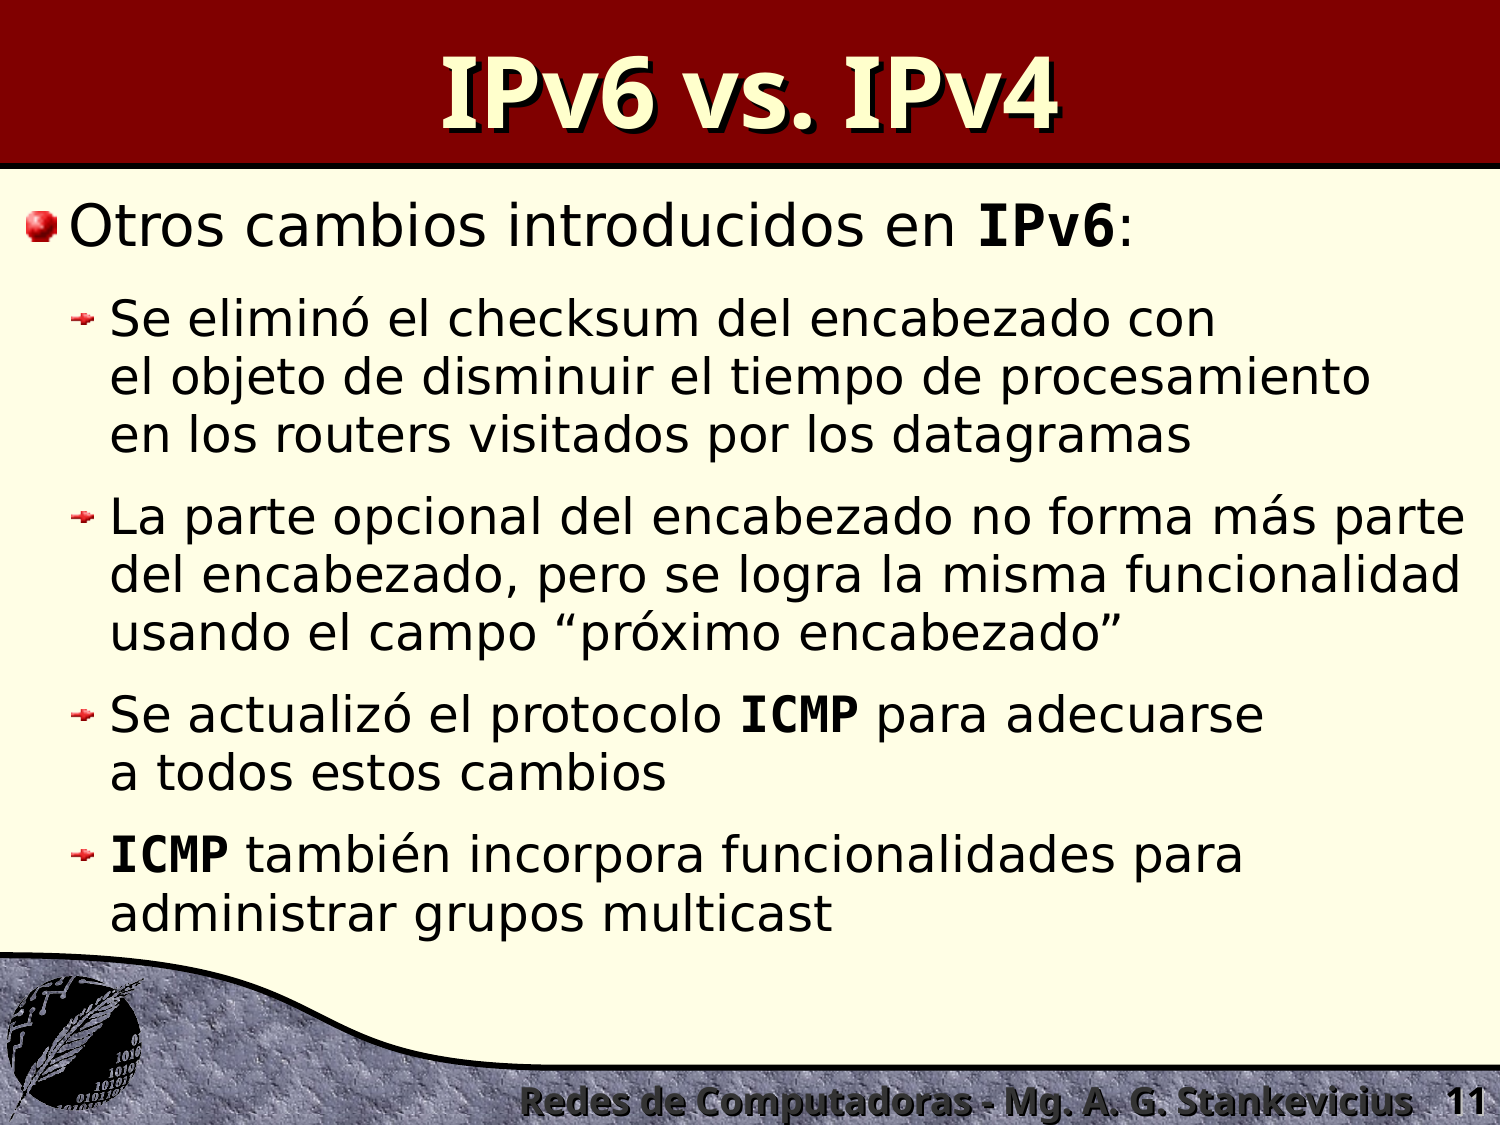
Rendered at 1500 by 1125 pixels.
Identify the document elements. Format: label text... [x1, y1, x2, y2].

picture [0, 959, 1500, 1125]
picture [790, 1100, 795, 1110]
list Otros cambios introducidos en IPv6: Se eliminó el checksum del encabezado con el objeto de disminuir el tiempo de procesamiento en los routers visitados por los datagramas La parte opcional del encabezado no forma más parte del encabezado, pero se logra la misma funcionalidad usando el campo “próximo encabezado” Se actualizó el protocolo ICMP para adecuarse a todos estos cambios ICMP también incorpora funcionalidades para administrar grupos multicast [11, 192, 1486, 943]
title IPv6 vs. IPv4 [15, 5, 1485, 160]
picture [1047, 1100, 1054, 1110]
